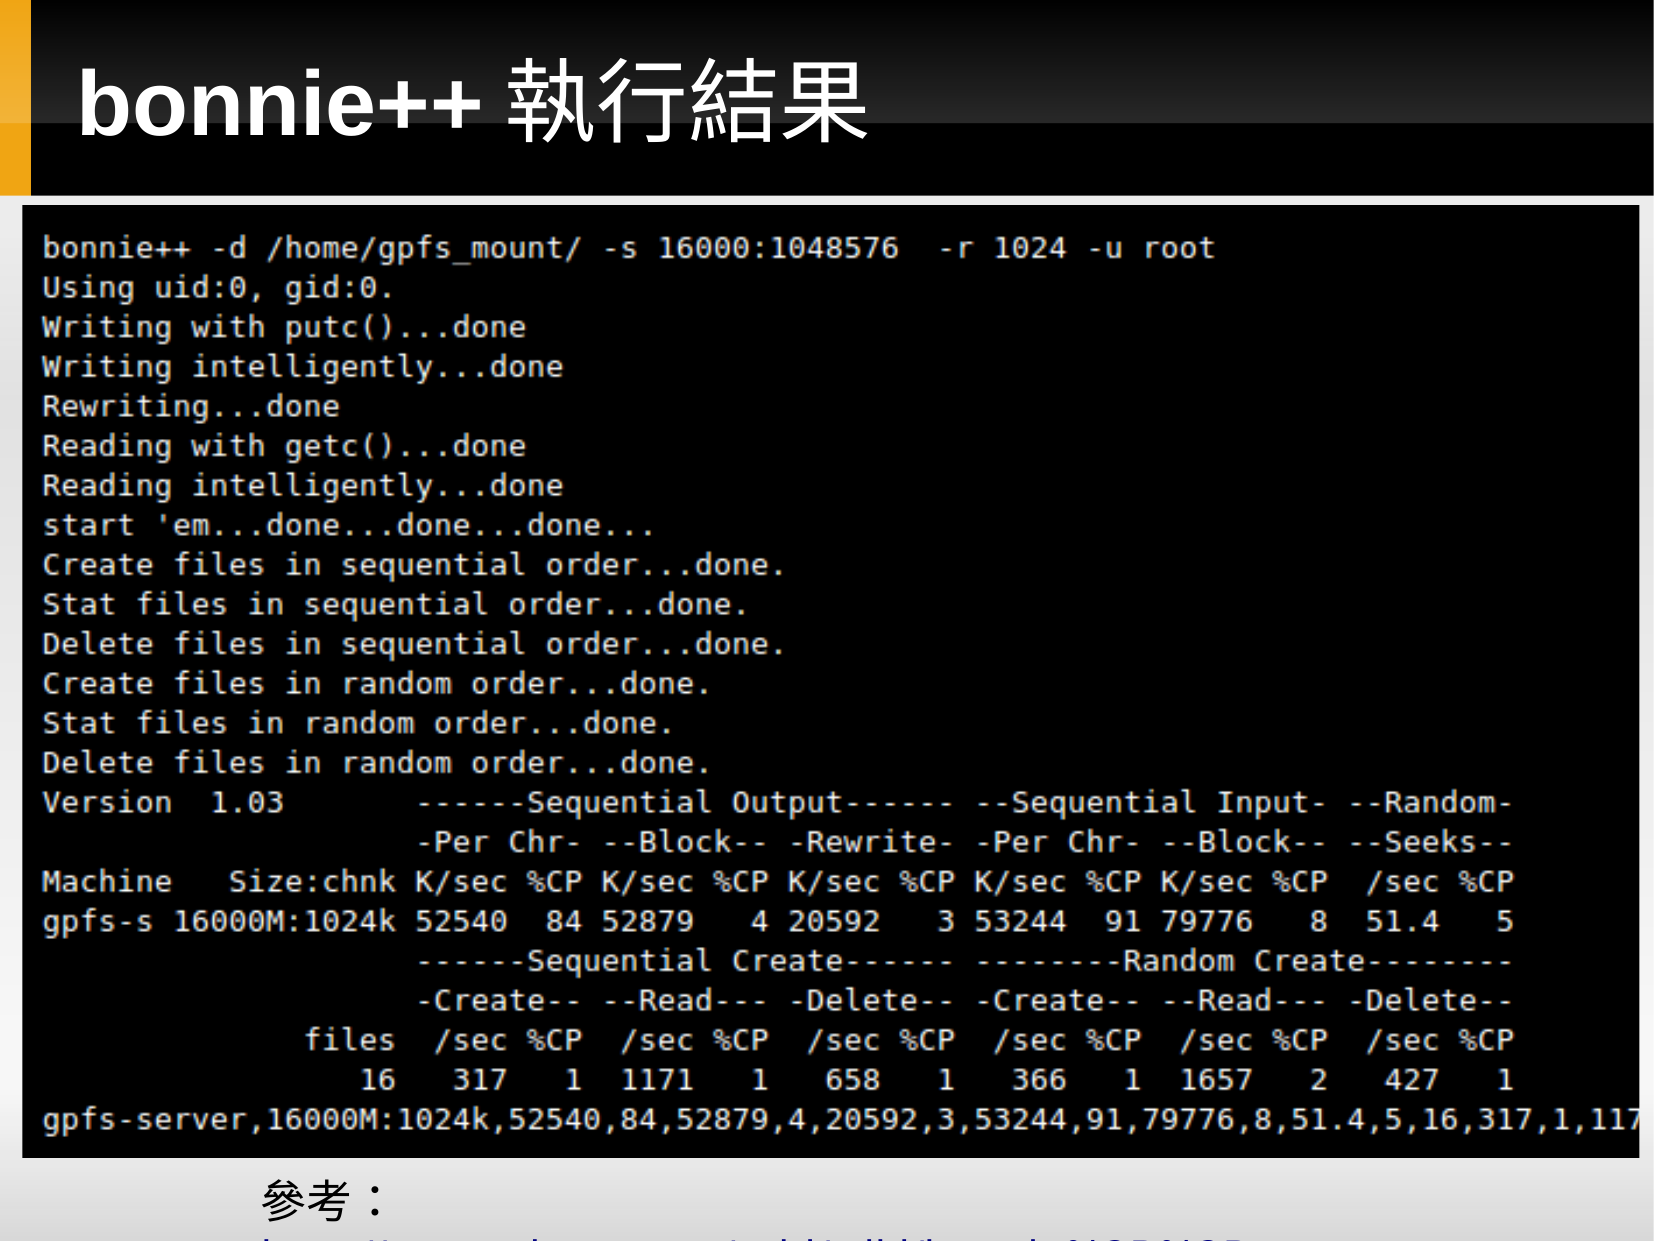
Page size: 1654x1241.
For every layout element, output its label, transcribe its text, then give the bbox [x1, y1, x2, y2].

title bonnie++執行結果 [76, 0, 1565, 205]
text_box 參考：http://trac.nchc.org.tw/grid/wiki/bonnie%2B%2B [246, 1158, 1417, 1234]
picture [0, 0, 1654, 1241]
